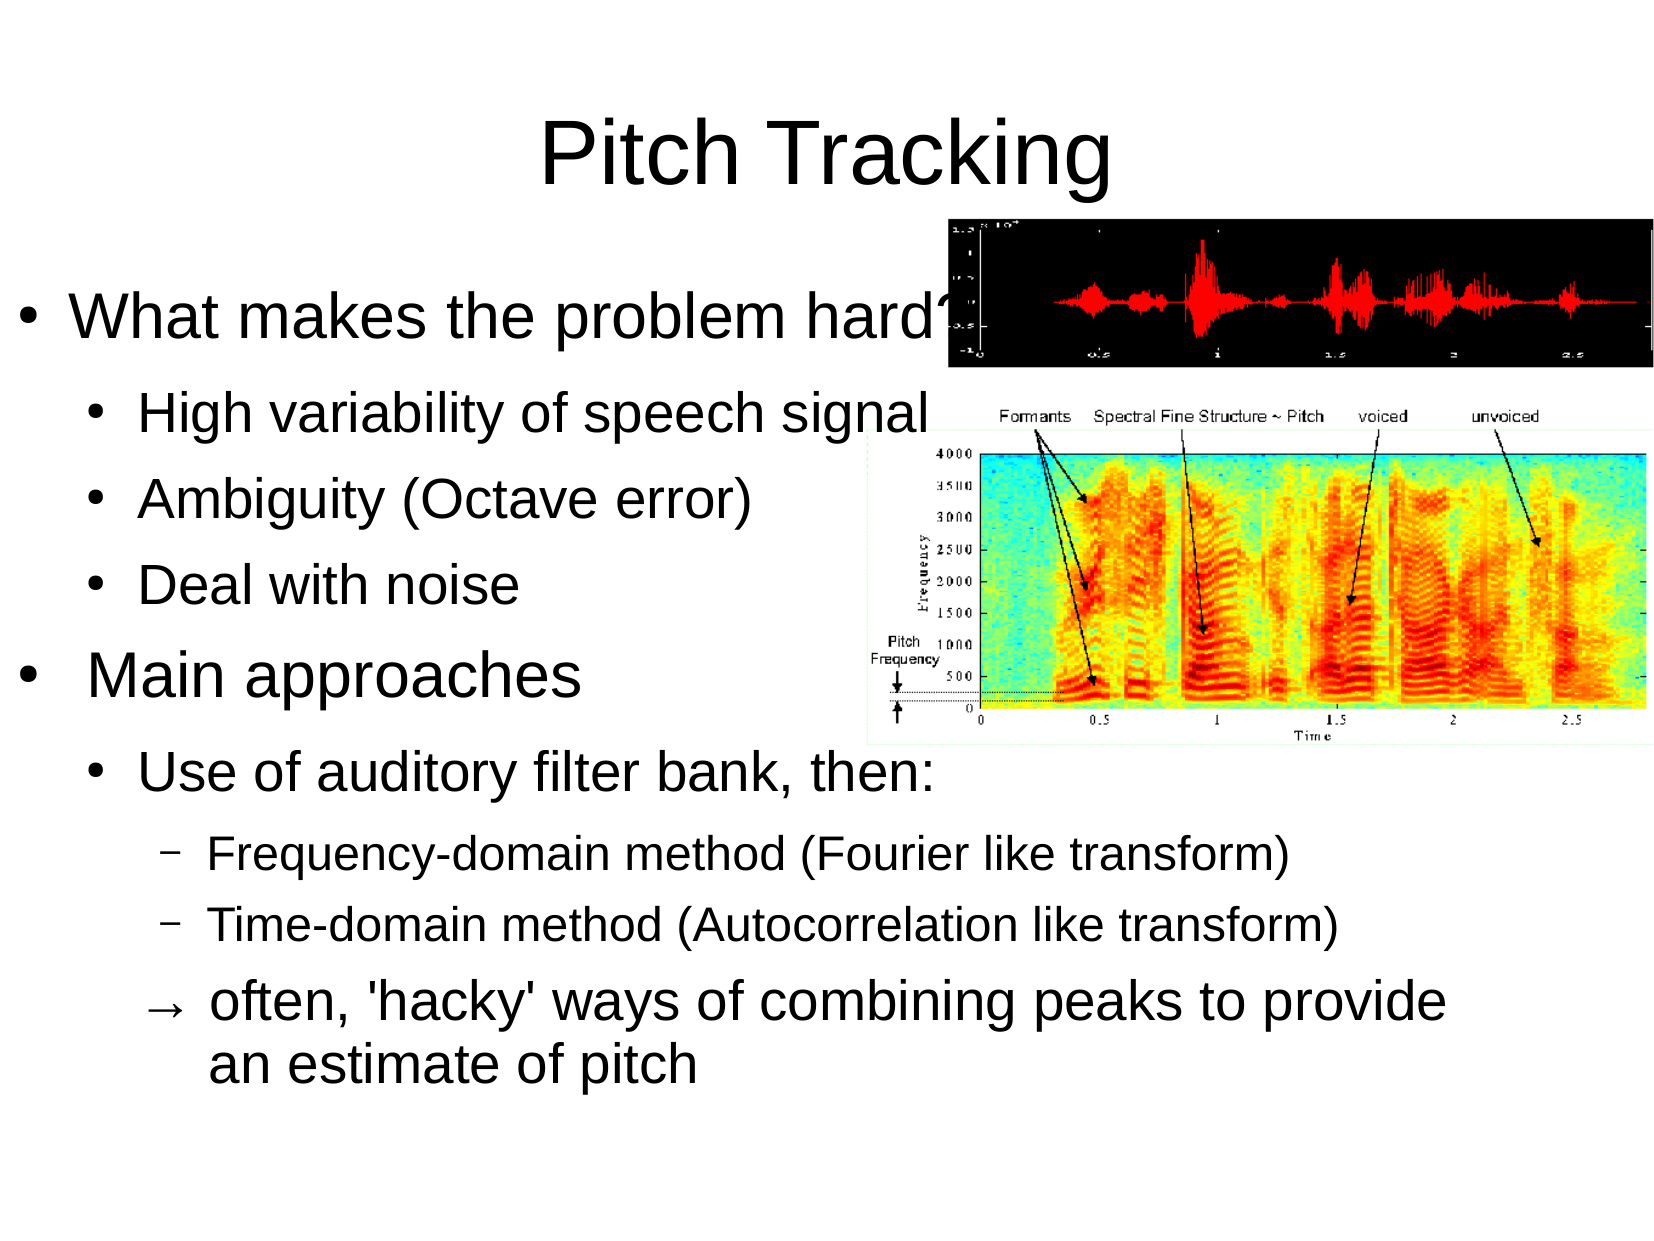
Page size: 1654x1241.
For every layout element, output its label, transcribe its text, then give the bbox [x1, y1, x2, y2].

picture [850, 196, 1654, 749]
list What makes the problem hard? High variability of speech signal Ambiguity (Octave error) Deal with noise Main approaches Use of auditory filter bank, then: Frequency-domain method (Fourier like transform) Time-domain method (Autocorrelation like transform) → often, 'hacky' ways of combining peaks to provide an estimate of pitch [0, 279, 1489, 1099]
title Pitch Tracking [82, 49, 1571, 257]
